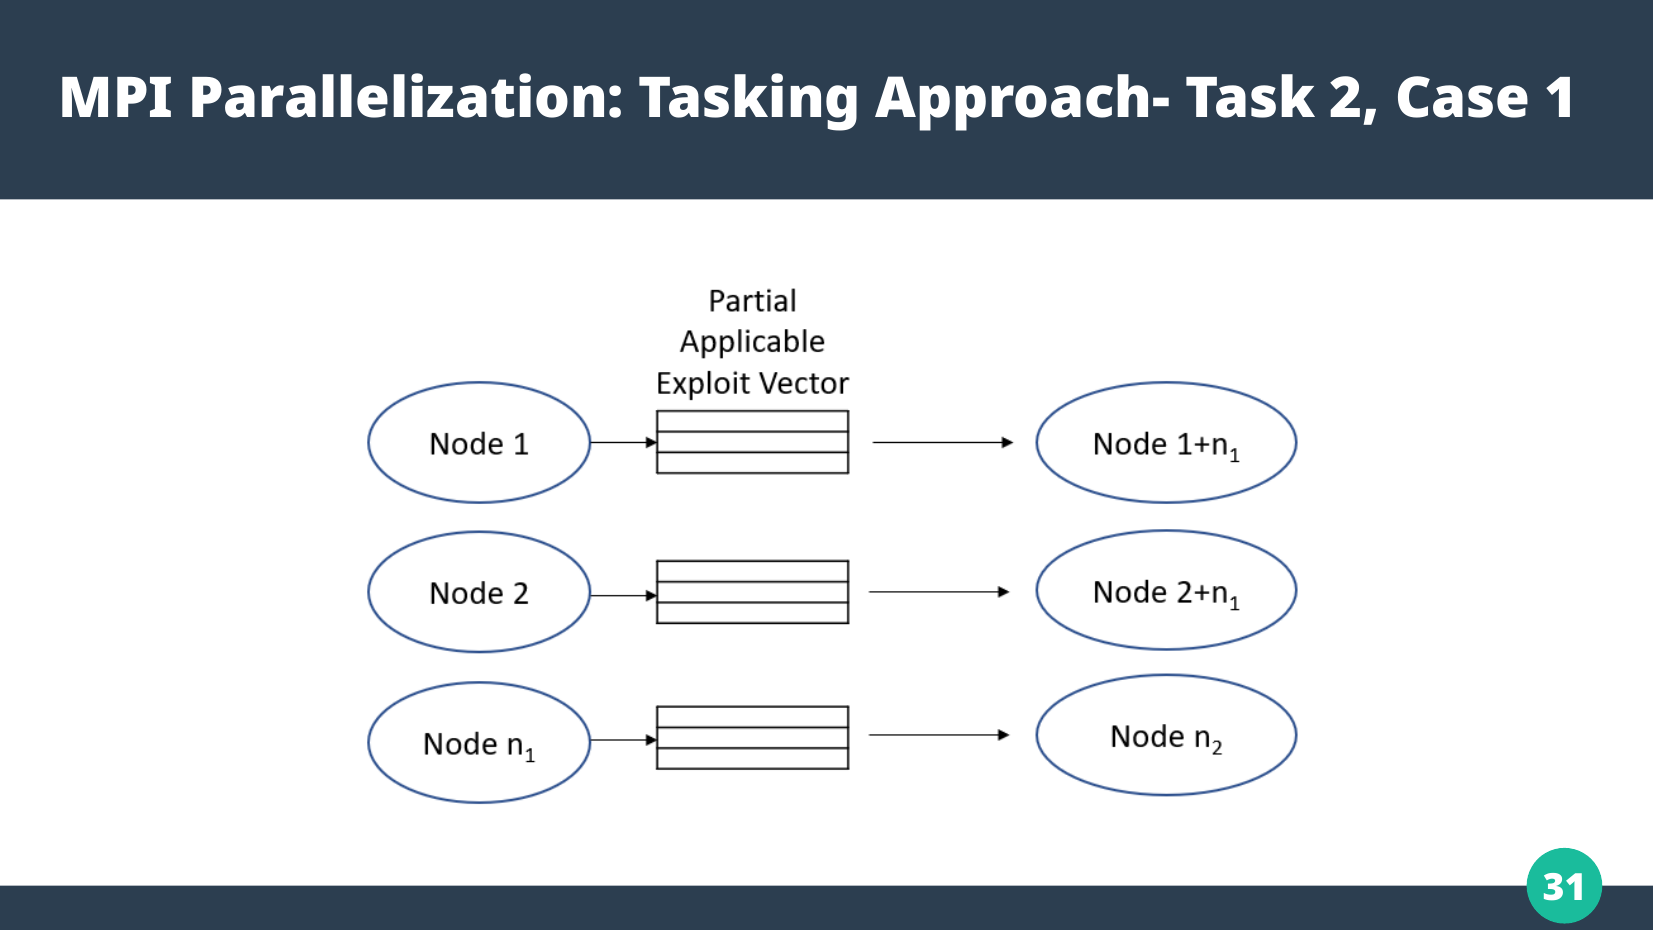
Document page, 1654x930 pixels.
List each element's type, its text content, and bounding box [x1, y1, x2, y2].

title MPI Parallelization: Tasking Approach- Task 2, Case 1 [58, 36, 1594, 155]
picture [337, 247, 1323, 818]
